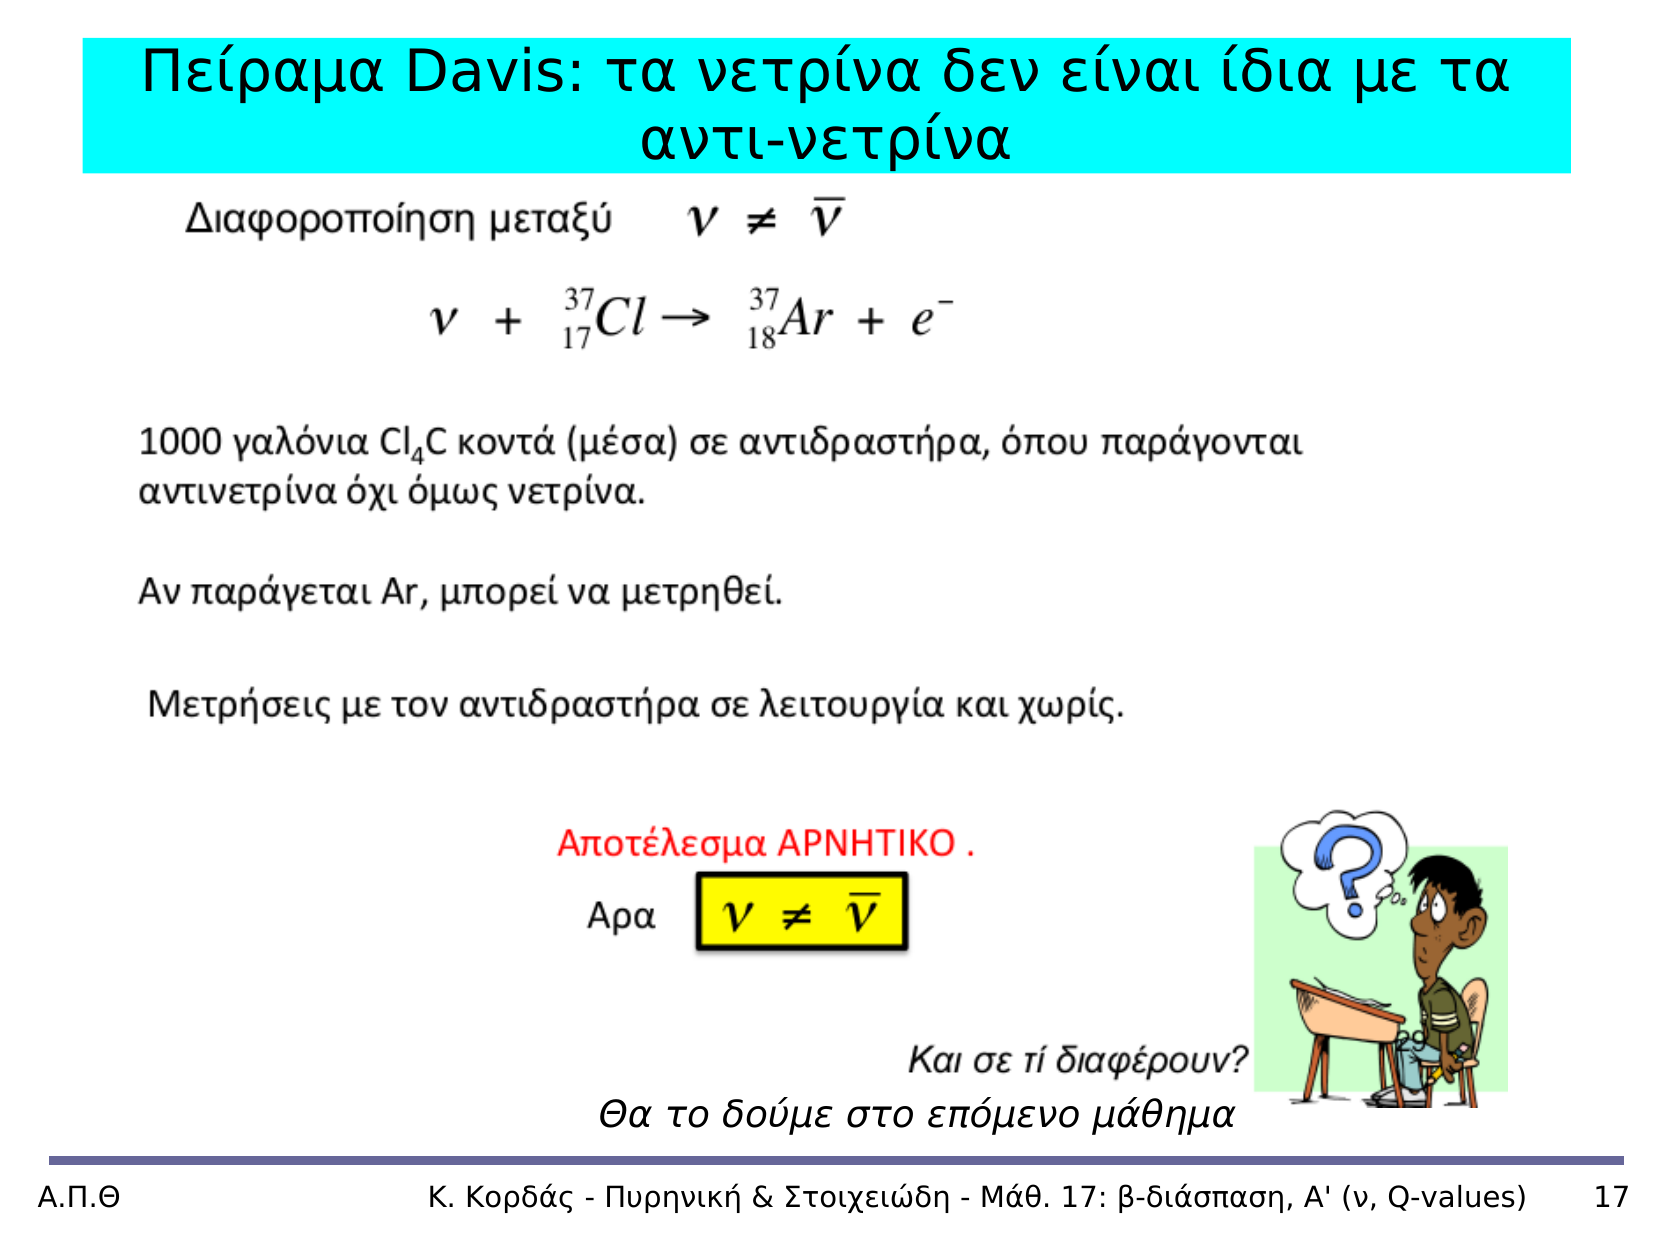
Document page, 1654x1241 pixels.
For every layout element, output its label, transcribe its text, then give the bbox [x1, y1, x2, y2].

text_box Θα το δούμε στο επόμενο μάθημα [583, 1084, 1252, 1144]
picture [103, 192, 1508, 1108]
title Πείραμα Davis: τα νετρίνα δεν είναι ίδια με τα αντι-νετρίνα [82, 37, 1571, 174]
